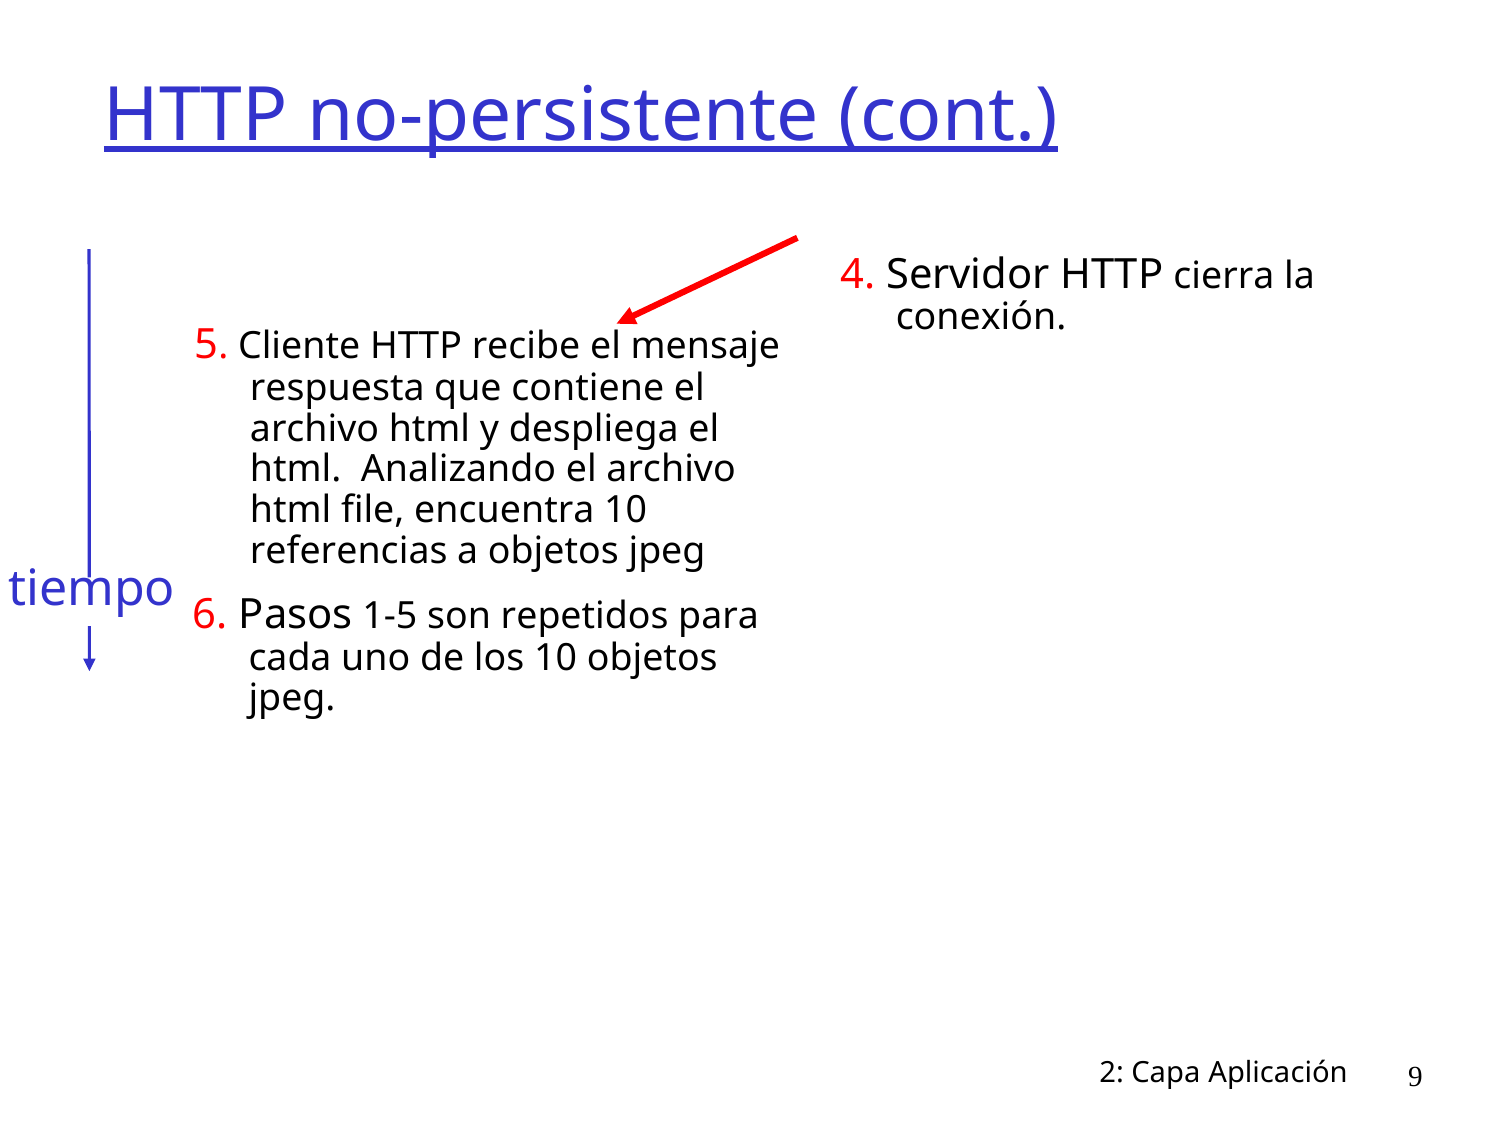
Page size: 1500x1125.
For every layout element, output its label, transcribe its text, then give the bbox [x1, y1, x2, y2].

text_box 4. Servidor HTTP cierra la conexión. [825, 244, 1451, 346]
list 5. Cliente HTTP recibe el mensaje respuesta que contiene el archivo html y despliega el html. Analizando el archivo html file, encuentra 10 referencias a objetos jpeg [179, 314, 805, 588]
text_box 6. Pasos 1-5 son repetidos para cada uno de los 10 objetos jpeg. [178, 585, 803, 727]
title HTTP no-persistente (cont.) [89, 42, 1365, 185]
text_box tiempo [0, 554, 191, 625]
